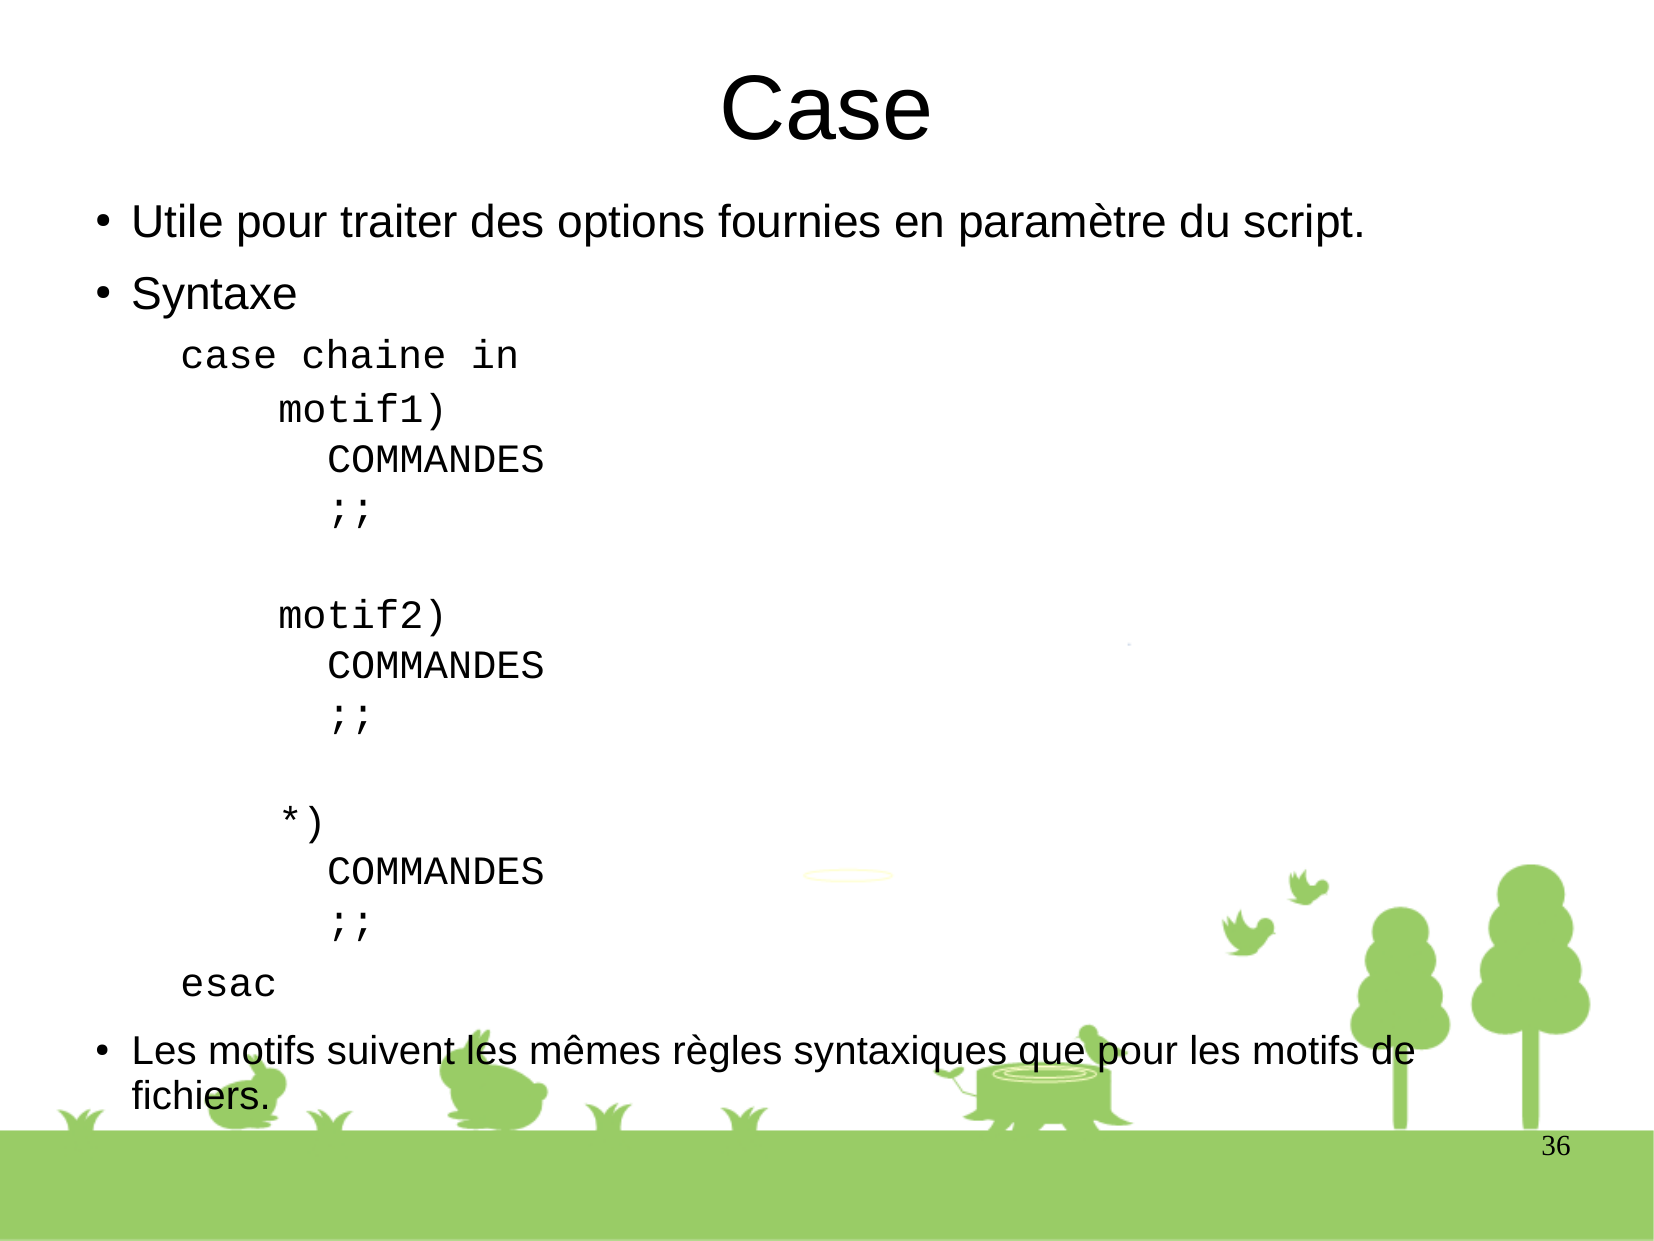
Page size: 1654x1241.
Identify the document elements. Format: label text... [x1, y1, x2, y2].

list Utile pour traiter des options fournies en paramètre du script. Syntaxe case chaine in motif1) COMMANDES ;; motif2) COMMANDES ;; *) COMMANDES ;; esac Les motifs suivent les mêmes règles syntaxiques que pour les motifs de fichiers. [82, 195, 1538, 1123]
title Case [82, 49, 1571, 166]
picture [0, 0, 1654, 1241]
